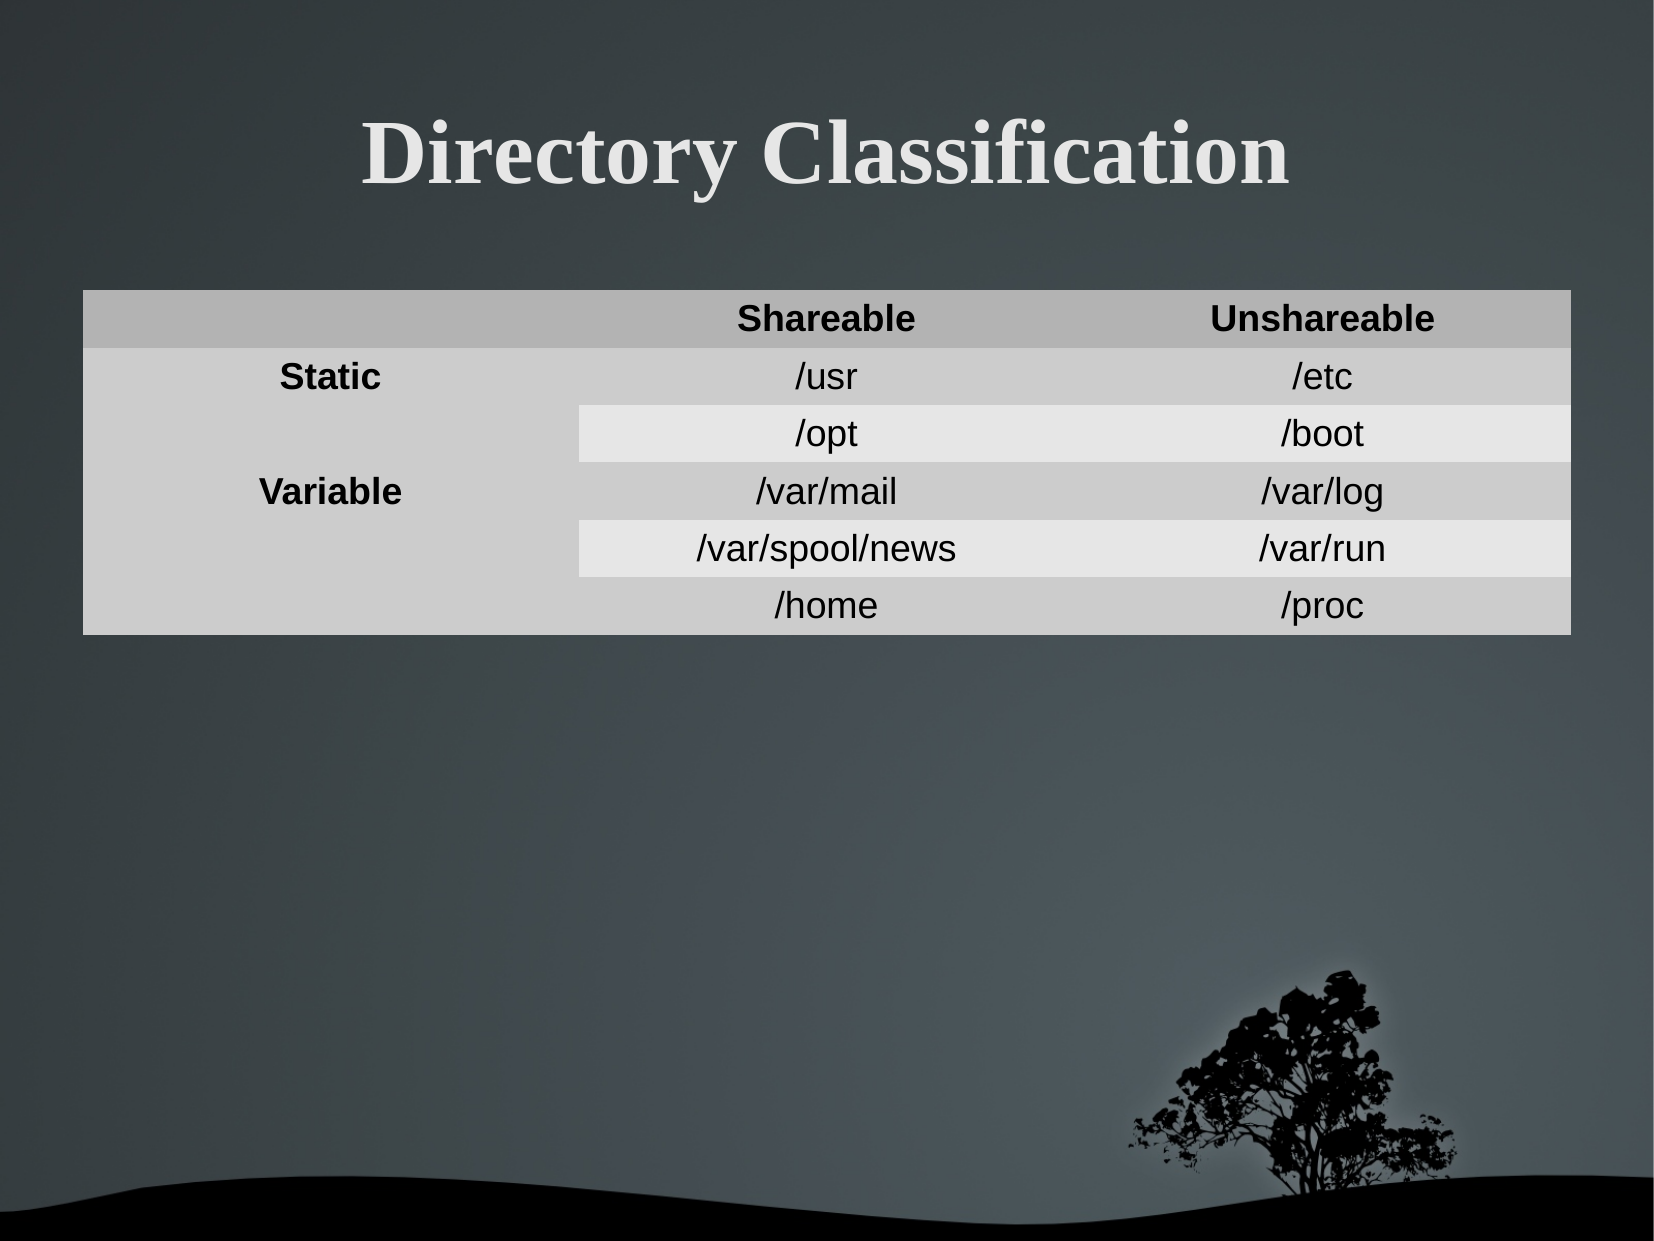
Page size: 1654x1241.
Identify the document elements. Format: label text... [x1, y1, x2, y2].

picture [0, 0, 1654, 1241]
table_cell /var/mail [579, 462, 1075, 520]
table_cell /boot [1075, 405, 1571, 462]
table_cell /home [579, 577, 1075, 635]
table_header Unshareable [1075, 290, 1571, 348]
table_cell /opt [579, 405, 1075, 462]
table_cell Variable [83, 462, 579, 635]
table_cell /var/spool/news [579, 520, 1075, 577]
table_cell /etc [1075, 348, 1571, 405]
table_header Shareable [579, 290, 1075, 348]
title Directory Classification [82, 49, 1571, 257]
table_cell /var/run [1075, 520, 1571, 577]
table_cell /var/log [1075, 462, 1571, 520]
table_cell /usr [579, 348, 1075, 405]
table_cell Static [83, 348, 579, 462]
table_header [83, 290, 579, 348]
table_cell /proc [1075, 577, 1571, 635]
